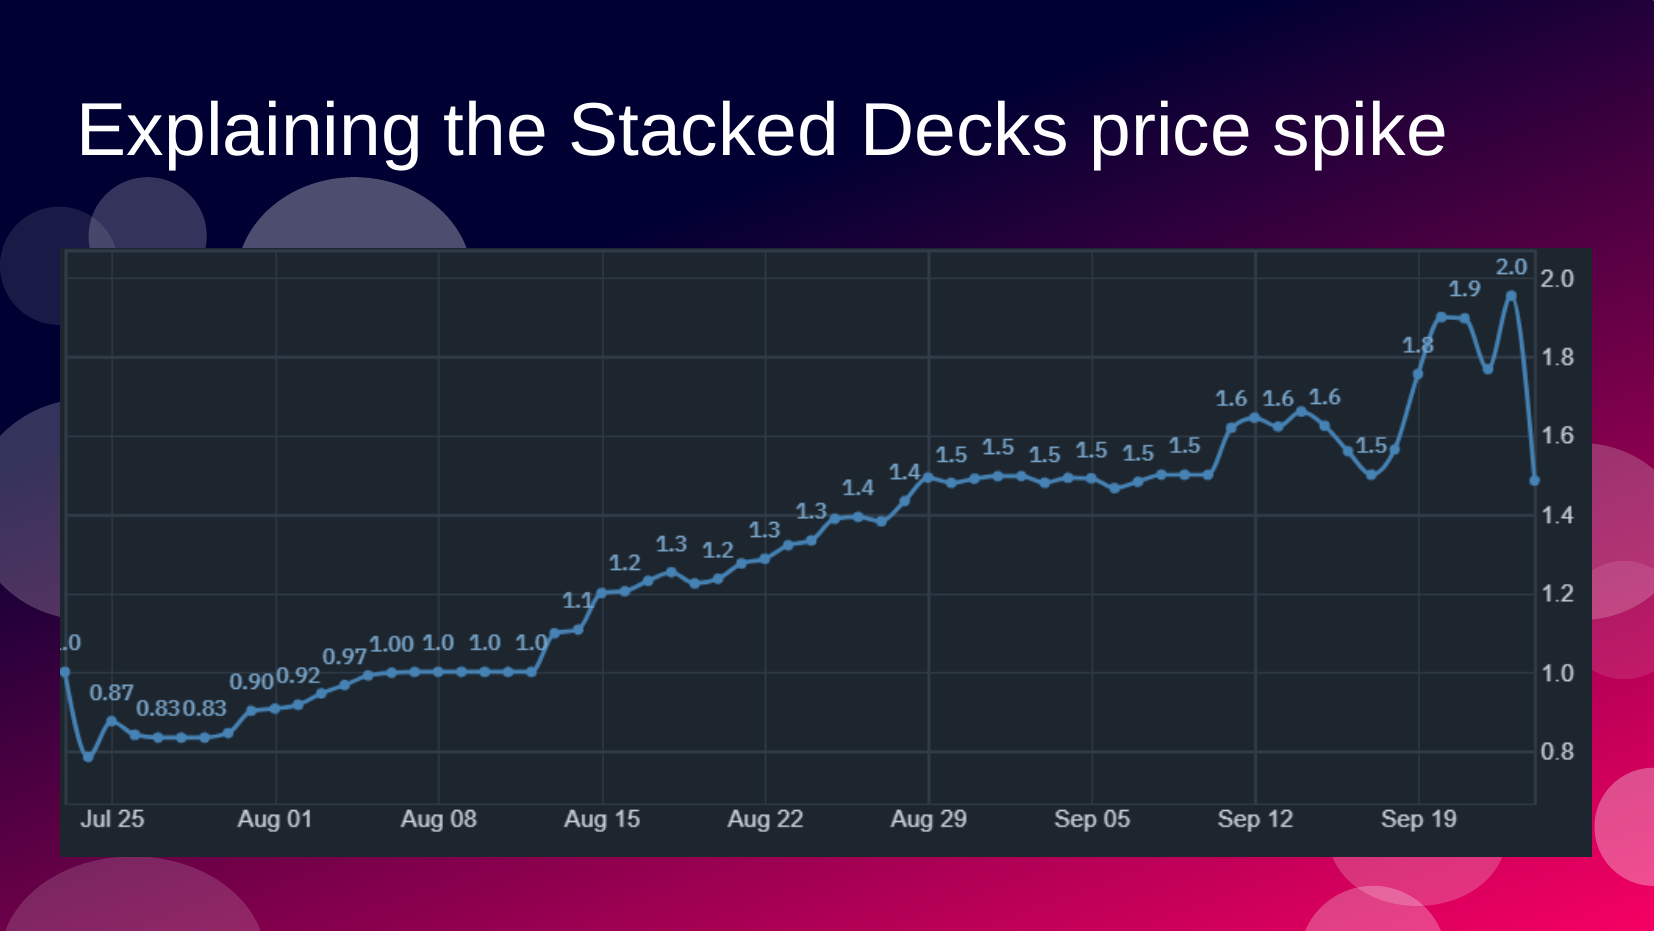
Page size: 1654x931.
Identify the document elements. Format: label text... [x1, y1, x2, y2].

picture [60, 248, 1592, 857]
title Explaining the Stacked Decks price spike [76, 51, 1565, 207]
